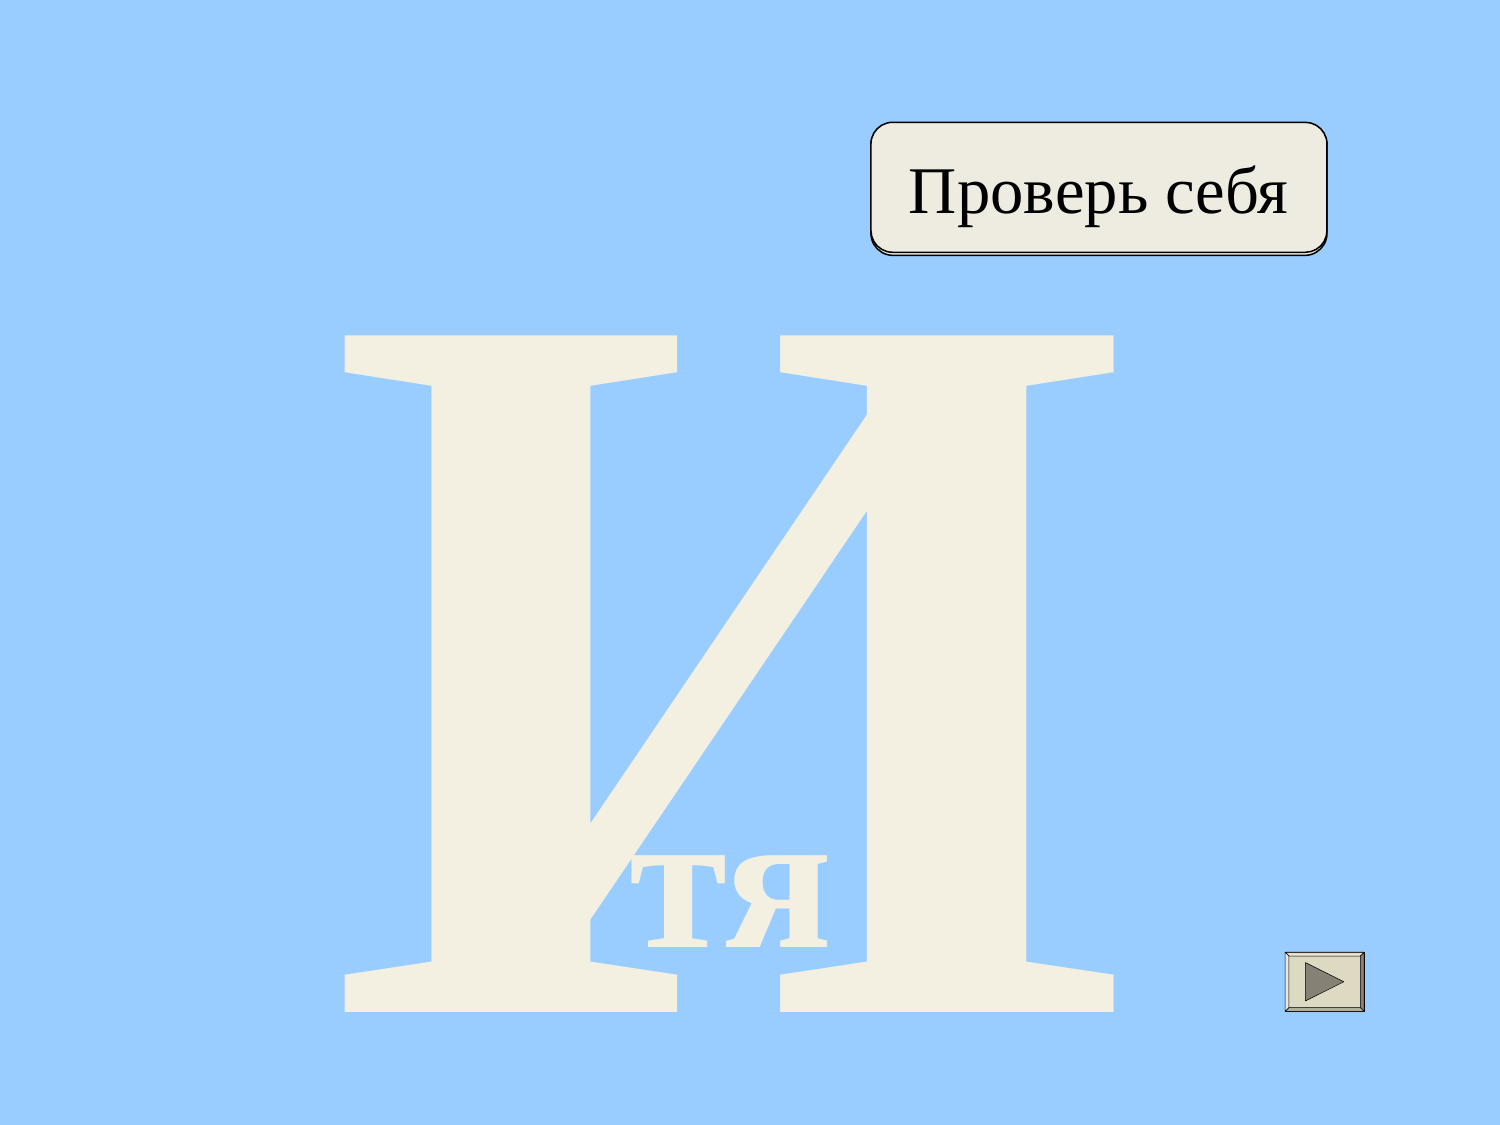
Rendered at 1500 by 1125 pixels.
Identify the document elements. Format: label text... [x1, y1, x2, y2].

text_box И [0, 0, 1500, 1125]
text_box [870, 123, 1327, 254]
text_box тя [443, 739, 1020, 995]
text_box [1286, 952, 1365, 1012]
